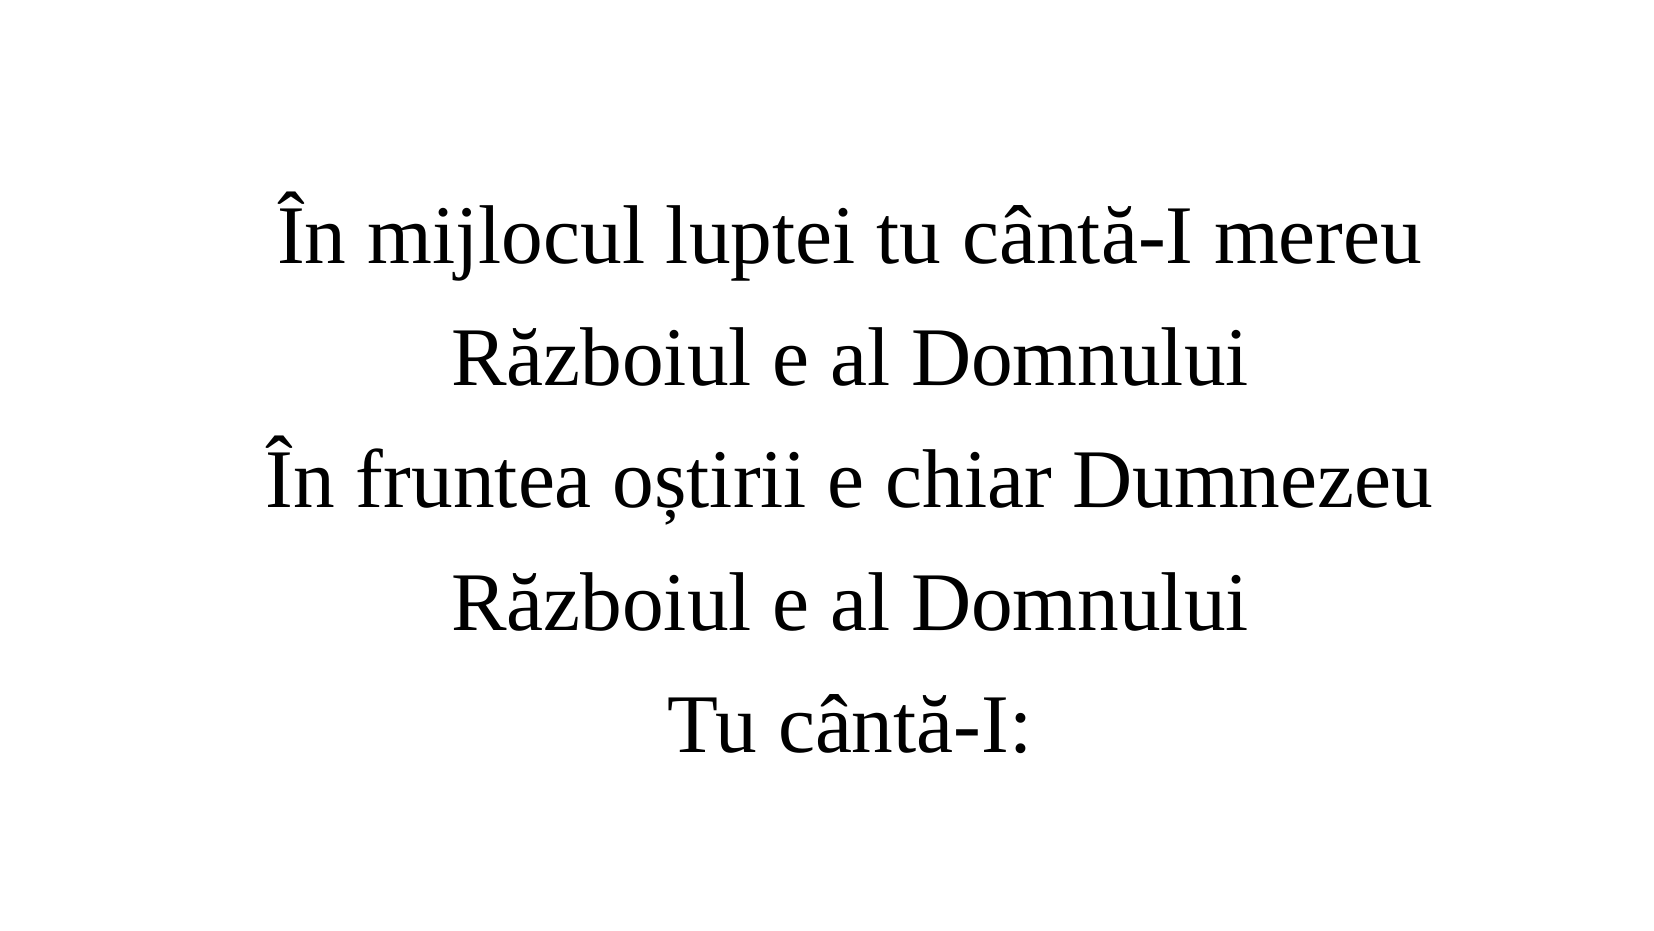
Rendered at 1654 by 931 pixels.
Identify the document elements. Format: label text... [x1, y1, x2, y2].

subtitle În mijlocul luptei tu cântă-I mereu Războiul e al Domnului În fruntea oștirii e chiar Dumnezeu Războiul e al Domnului Tu cântă-I: [200, 175, 1501, 774]
